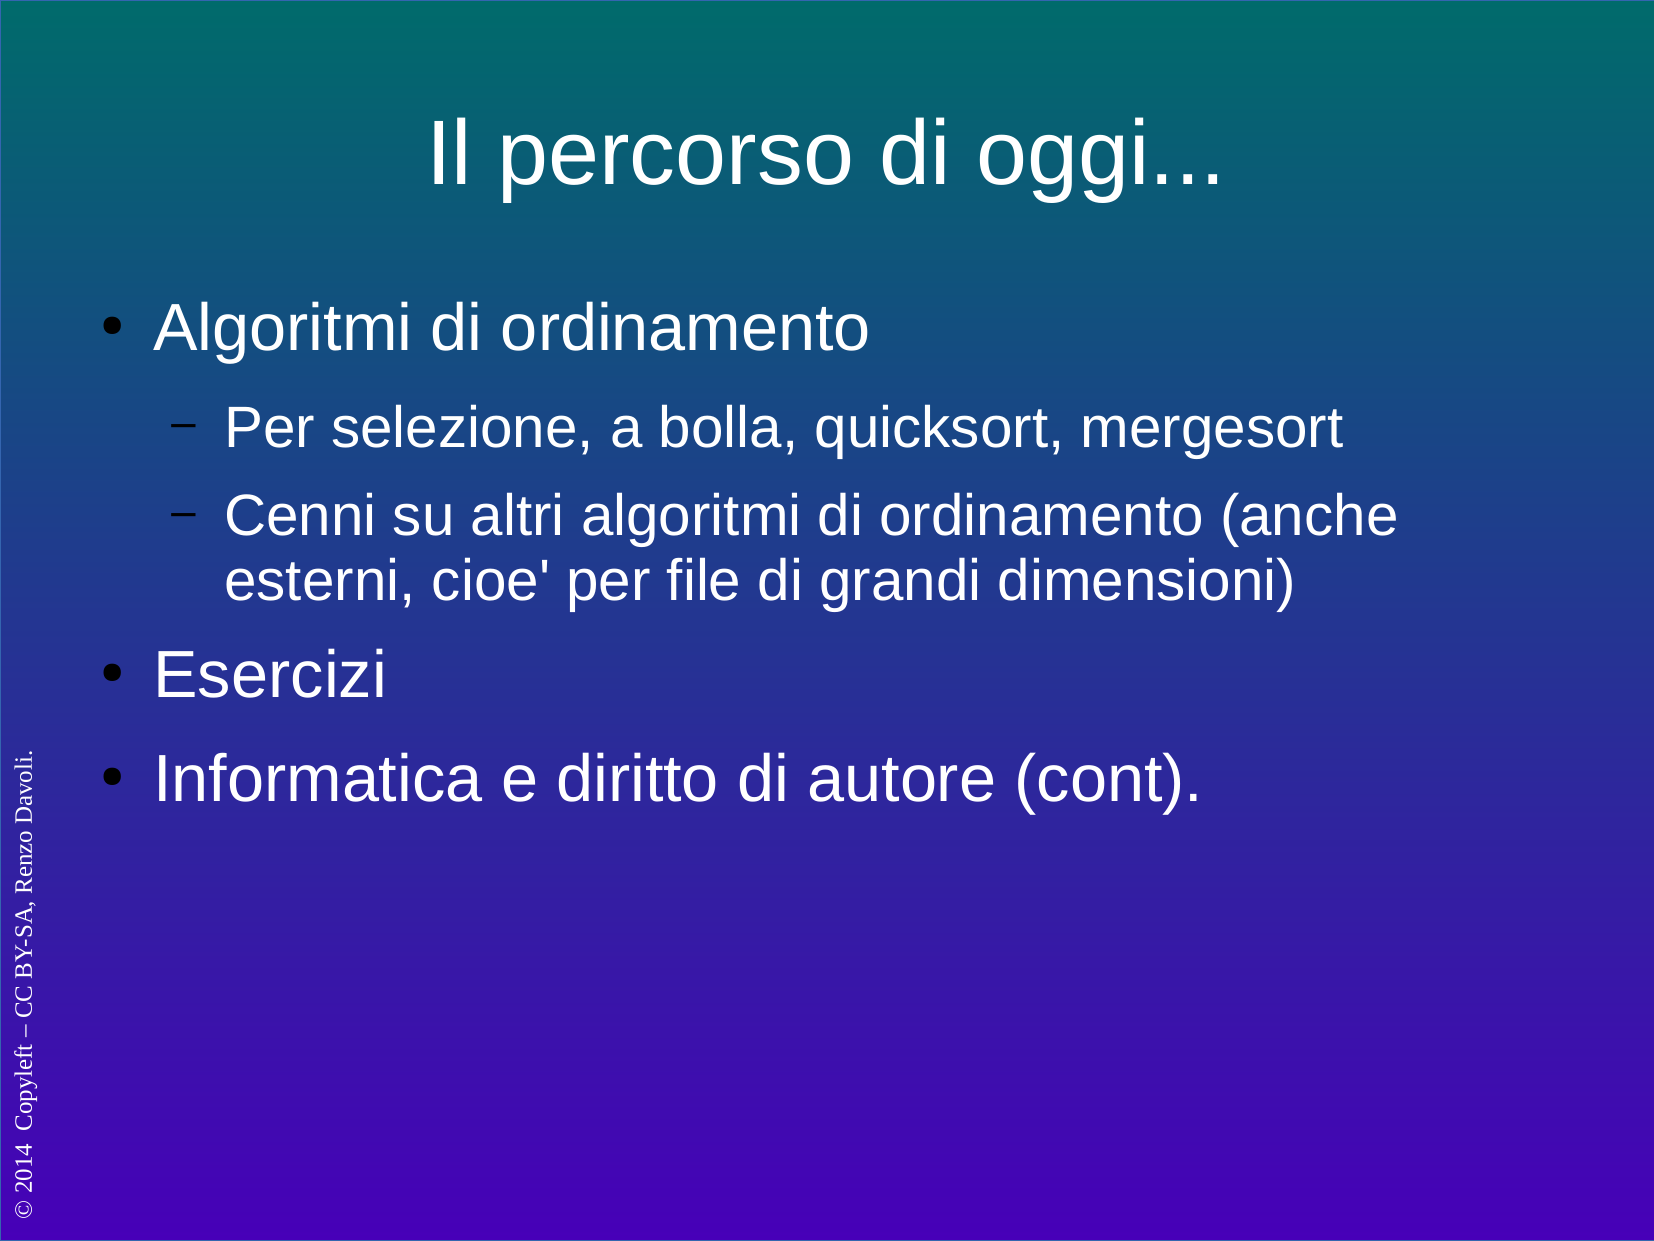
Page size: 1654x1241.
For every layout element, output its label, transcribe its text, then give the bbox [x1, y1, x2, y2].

list Algoritmi di ordinamento Per selezione, a bolla, quicksort, mergesort Cenni su altri algoritmi di ordinamento (anche esterni, cioe' per file di grandi dimensioni) Esercizi Informatica e diritto di autore (cont). [82, 290, 1571, 1010]
title Il percorso di oggi... [82, 49, 1571, 257]
